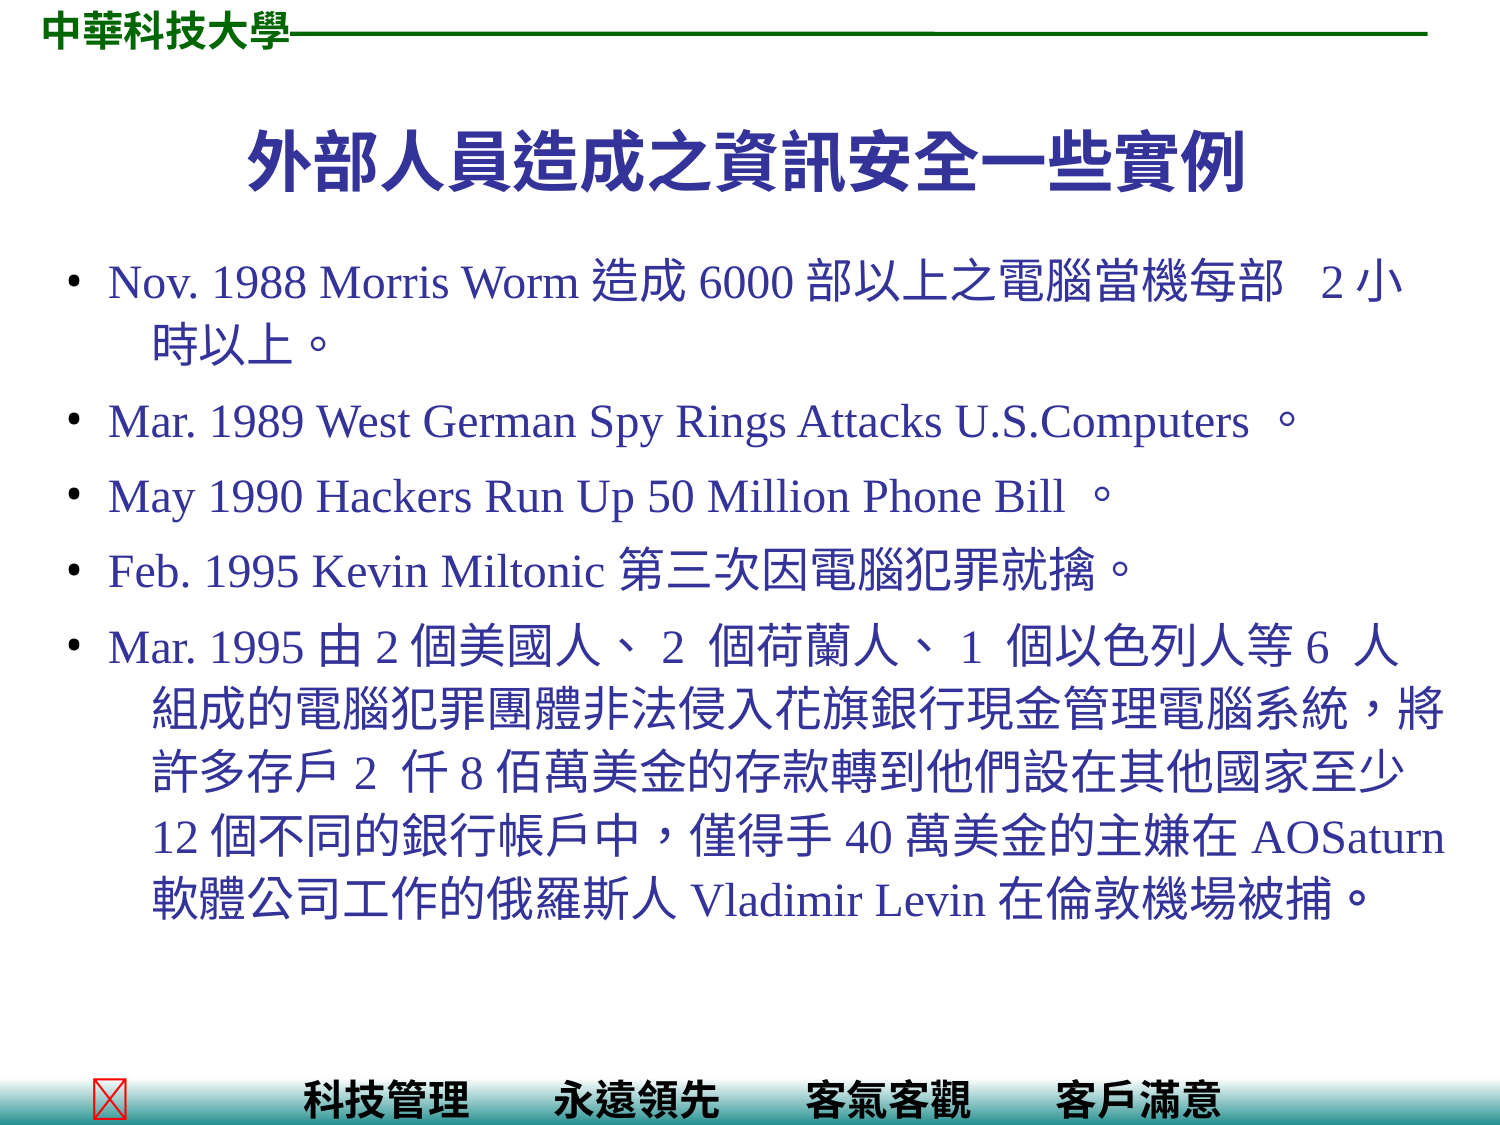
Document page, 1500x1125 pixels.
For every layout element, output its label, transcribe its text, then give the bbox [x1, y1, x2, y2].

title 外部人員造成之資訊安全一些實例 [137, 87, 1356, 233]
list Nov. 1988 Morris Worm造成6000部以上之電腦當機每部 2小時以上。 Mar. 1989 West German Spy Rings Attacks U.S.Computers。 May 1990 Hackers Run Up 50 Million Phone Bill。 Feb. 1995 Kevin Miltonic第三次因電腦犯罪就擒。 Mar. 1995由2個美國人、2 個荷蘭人、1 個以色列人等6 人組成的電腦犯罪團體非法侵入花旗銀行現金管理電腦系統，將許多存戶2 仟8佰萬美金的存款轉到他們設在其他國家至少12個不同的銀行帳戶中，僅得手40萬美金的主嫌在AOSaturn軟體公司工作的俄羅斯人Vladimir Levin在倫敦機場被捕。 [50, 237, 1463, 976]
